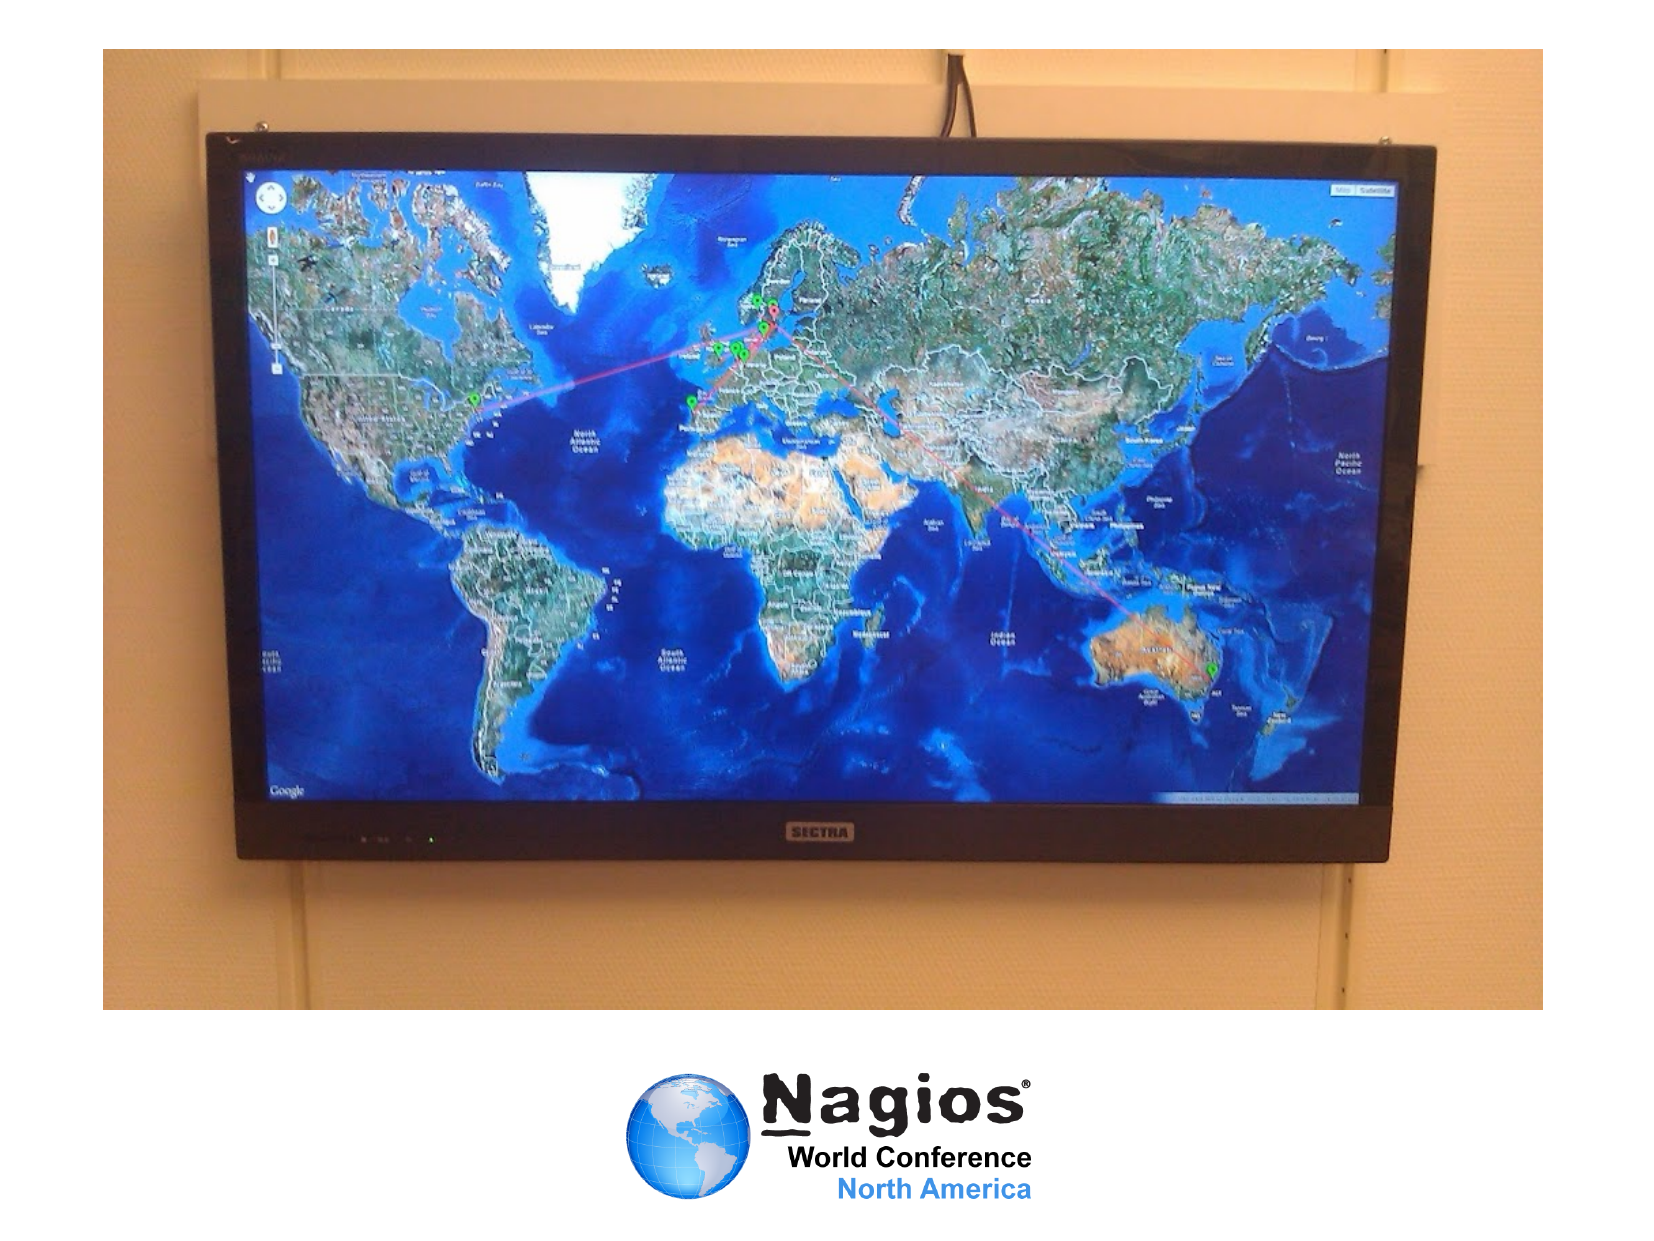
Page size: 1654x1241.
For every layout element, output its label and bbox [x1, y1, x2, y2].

picture [626, 1072, 1032, 1226]
picture [103, 49, 1543, 1010]
